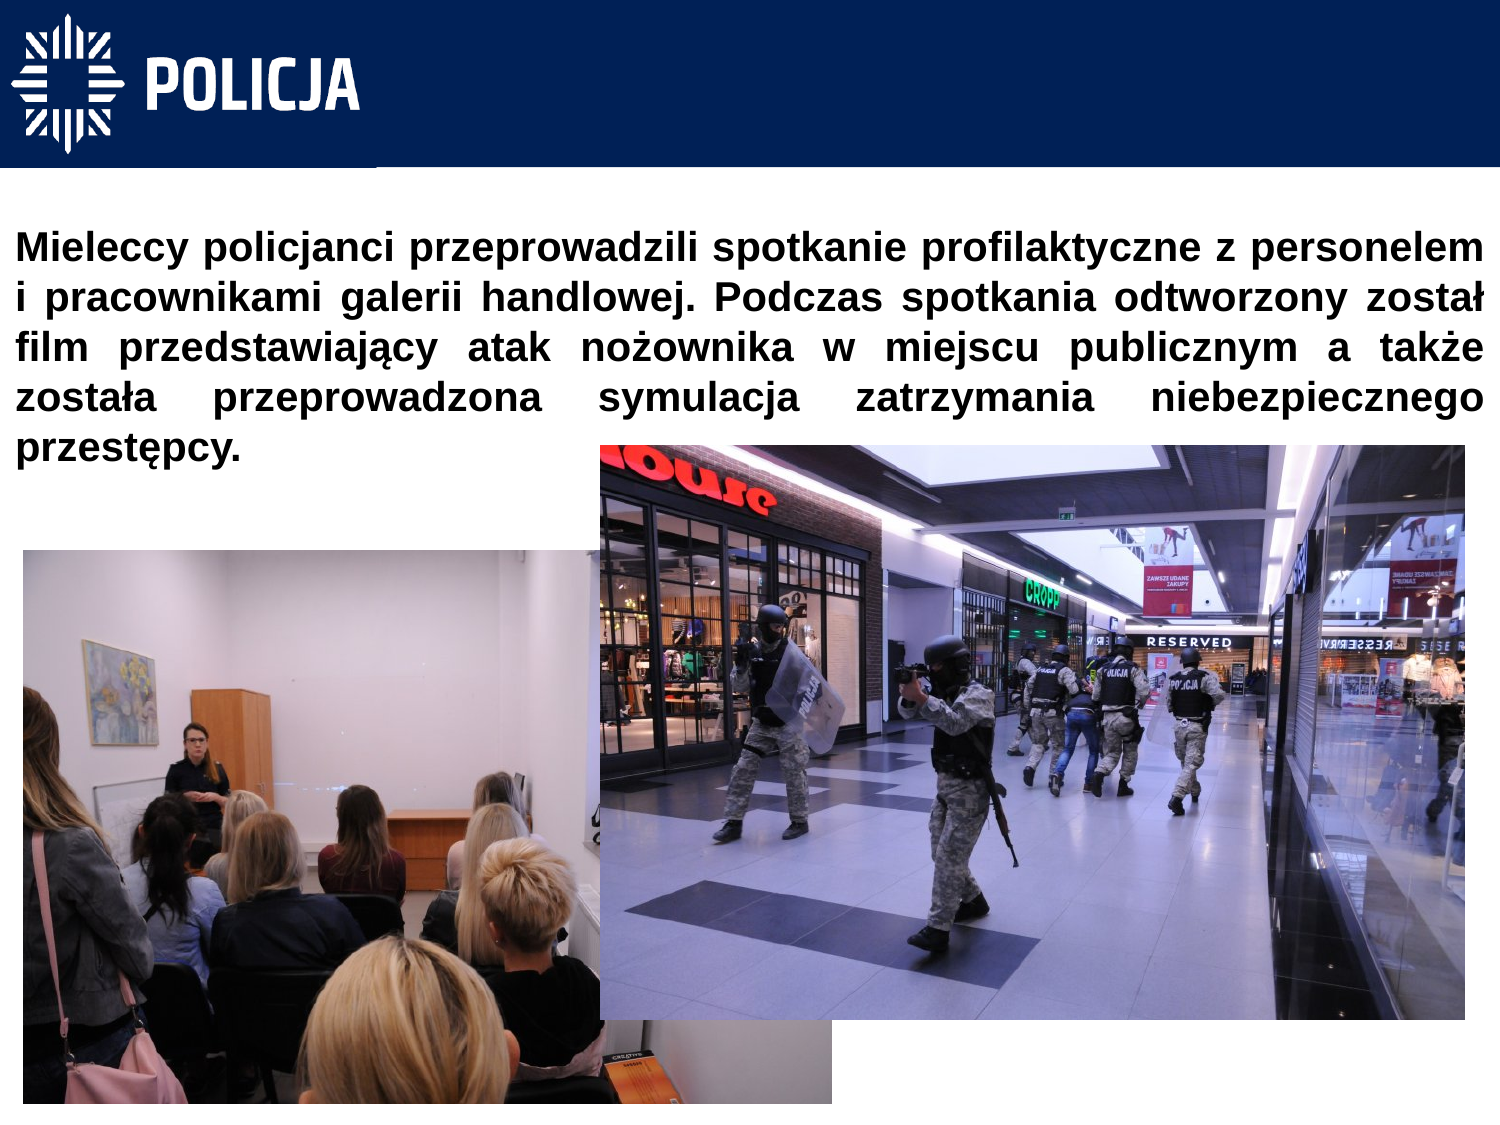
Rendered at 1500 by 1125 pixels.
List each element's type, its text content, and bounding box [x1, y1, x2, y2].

text_box [360, 0, 1500, 168]
text_box Mieleccy policjanci przeprowadzili spotkanie profilaktyczne z personelem i pracownikami galerii handlowej. Podczas spotkania odtworzony został film przedstawiający atak nożownika w miejscu publicznym a także została przeprowadzona symulacja zatrzymania niebezpiecznego przestępcy. [0, 212, 1500, 478]
picture [23, 445, 1465, 1104]
picture [0, 0, 360, 168]
